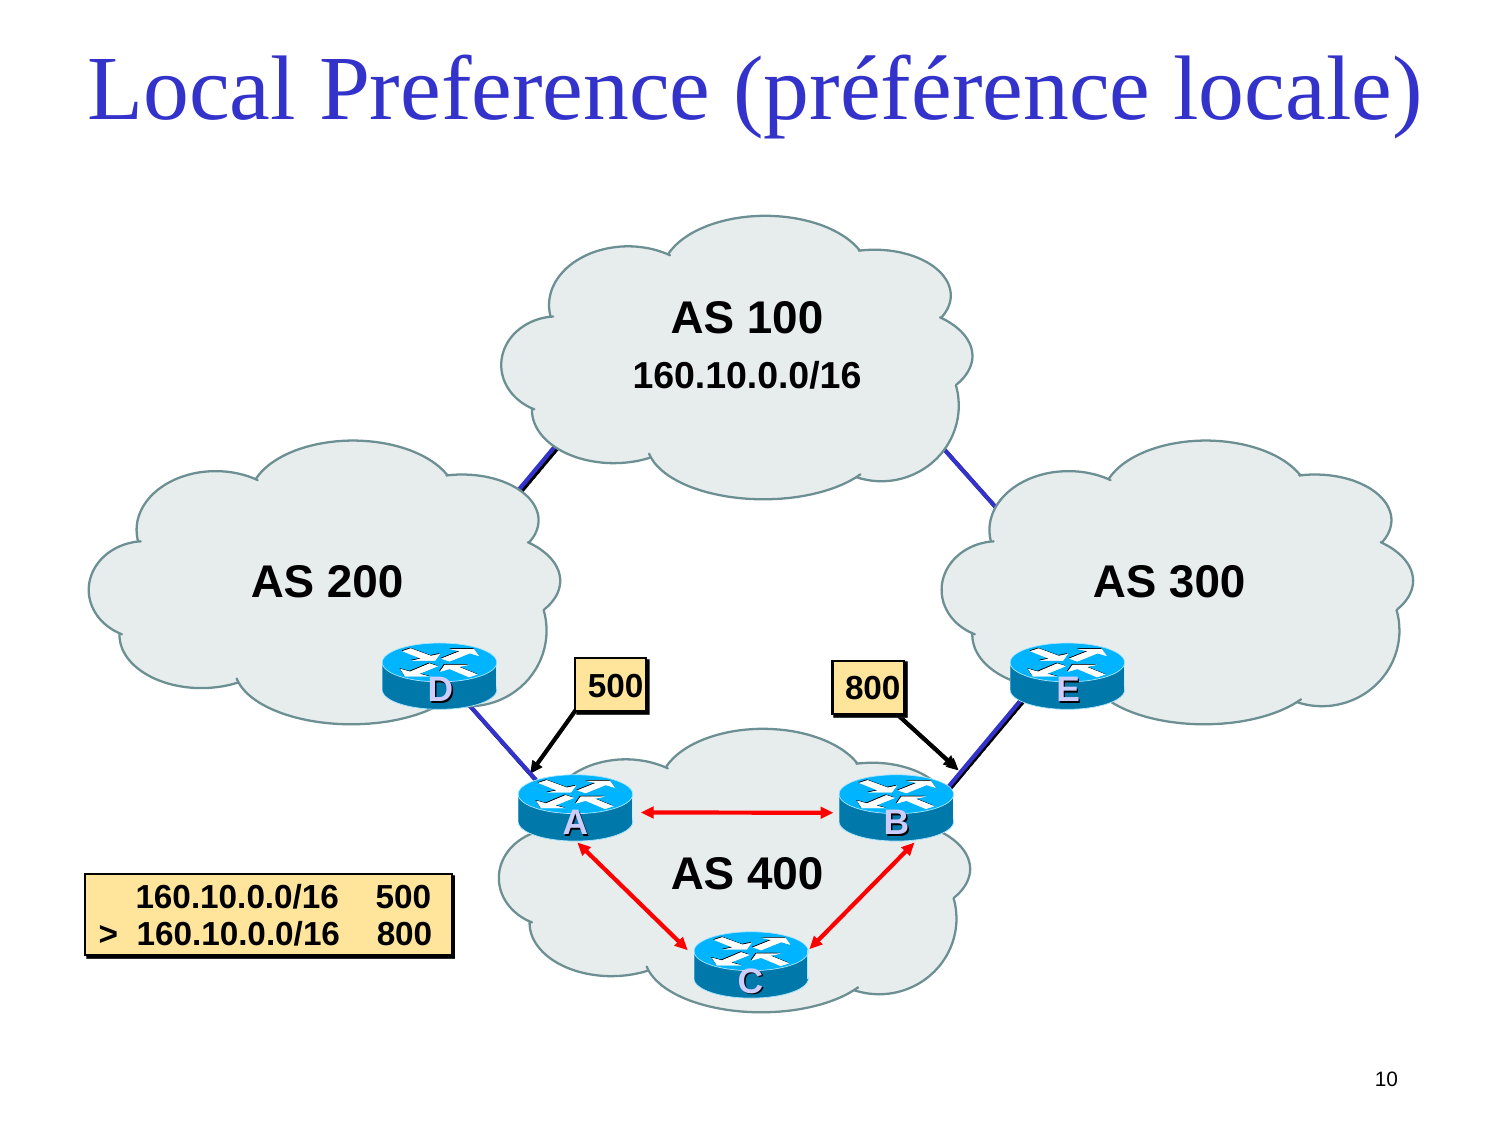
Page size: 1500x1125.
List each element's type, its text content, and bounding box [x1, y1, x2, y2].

picture [86, 213, 1418, 1017]
text_box 500 [573, 660, 658, 713]
text_box AS 300 [1065, 556, 1273, 608]
text_box AS 400 [670, 848, 824, 900]
text_box D [427, 670, 454, 710]
text_box C [737, 961, 764, 1002]
text_box [448, 874, 452, 956]
text_box B [883, 803, 910, 843]
text_box AS 200 [195, 556, 460, 608]
text_box AS 100 [670, 292, 824, 344]
text_box E [1056, 670, 1081, 710]
title Local Preference (préférence locale)‏ [37, 12, 1476, 175]
text_box 800 [830, 662, 916, 715]
text_box 160.10.0.0/16 [618, 347, 876, 405]
text_box 160.10.0.0/16 500 > 160.10.0.0/16 800 [84, 871, 448, 960]
text_box A [562, 803, 589, 843]
